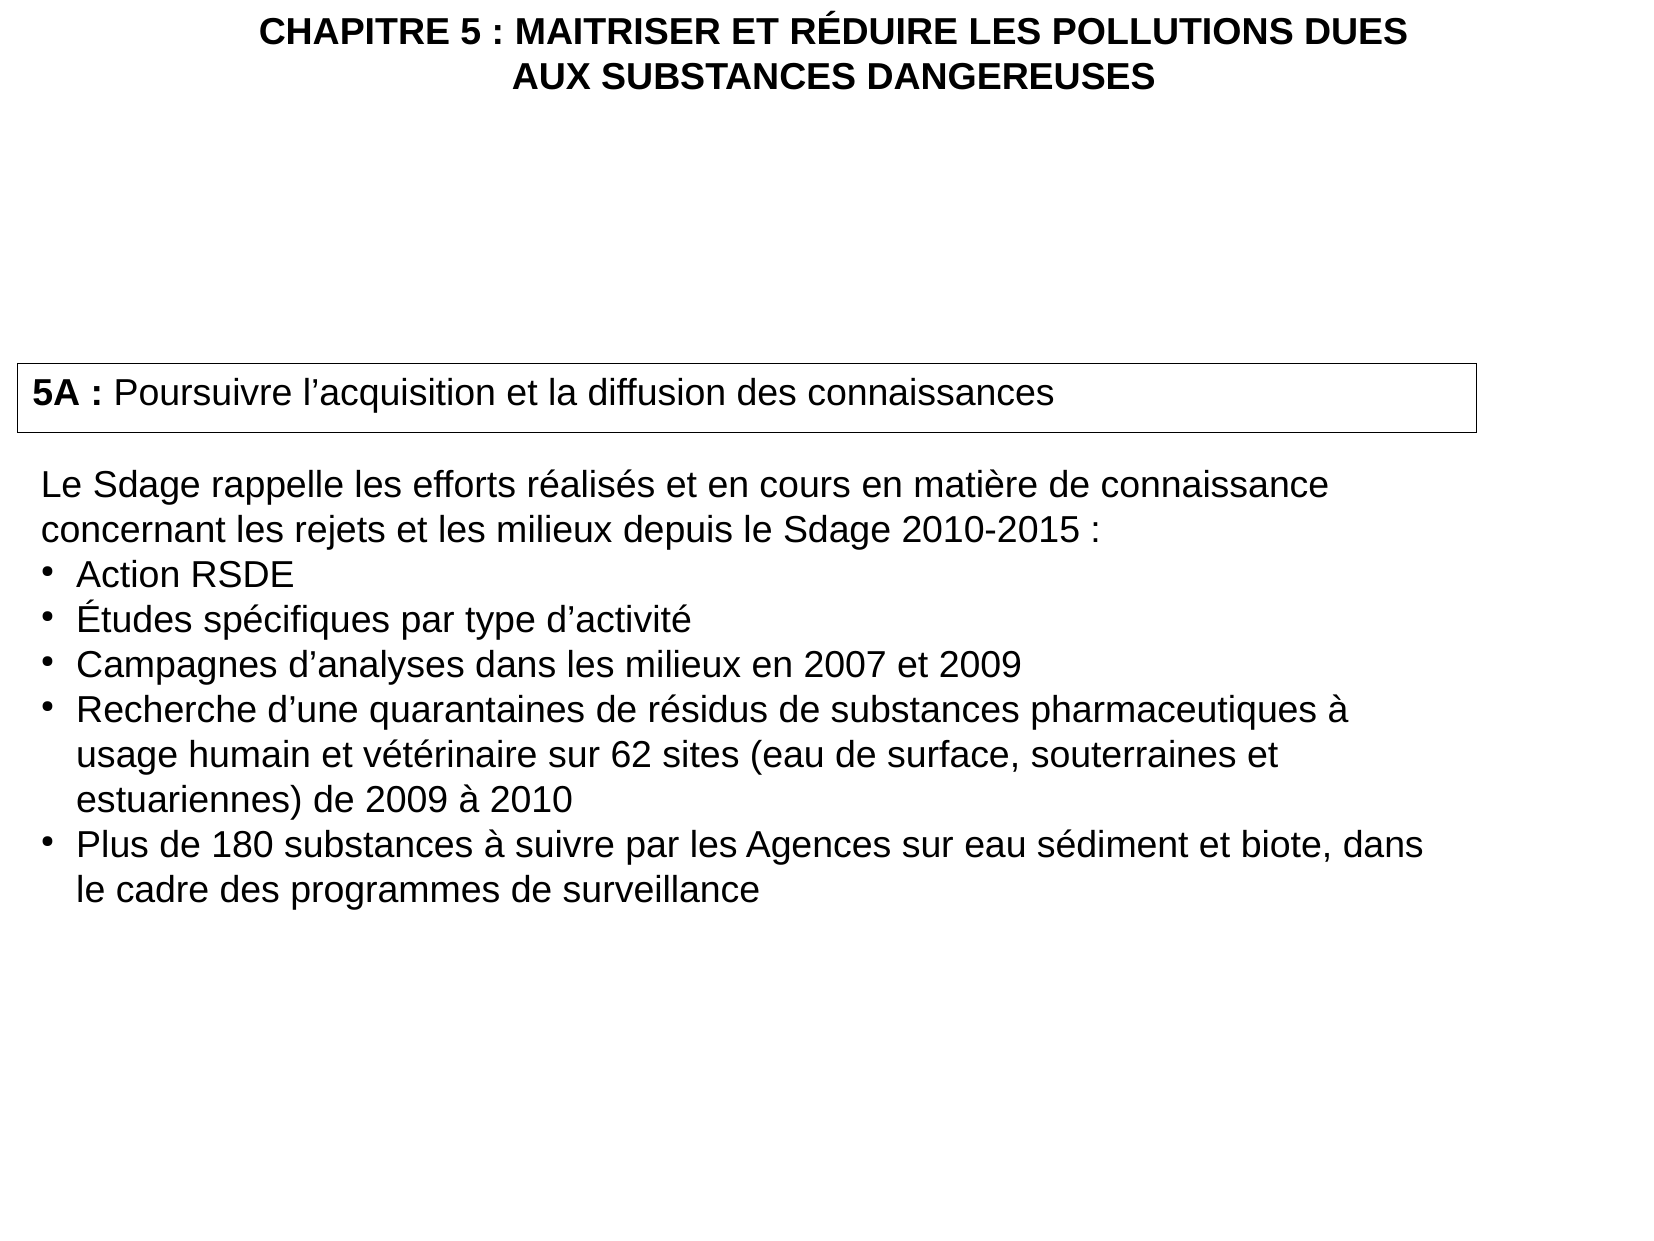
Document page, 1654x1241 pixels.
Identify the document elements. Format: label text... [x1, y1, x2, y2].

text_box CHAPITRE 5 : MAITRISER ET RÉDUIRE LES POLLUTIONS DUES AUX SUBSTANCES DANGEREUSES [237, 0, 1431, 105]
text_box Le Sdage rappelle les efforts réalisés et en cours en matière de connaissance concernant les rejets et les milieux depuis le Sdage 2010-2015 : Action RSDE Études spécifiques par type d’activité Campagnes d’analyses dans les milieux en 2007 et 2009 Recherche d’une quarantaines de résidus de substances pharmaceutiques à usage humain et vétérinaire sur 62 sites (eau de surface, souterraines et estuariennes) de 2009 à 2010 Plus de 180 substances à suivre par les Agences sur eau sédiment et biote, dans le cadre des programmes de surveillance [26, 452, 1463, 558]
table_header 5A : Poursuivre l’acquisition et la diffusion des connaissances [18, 364, 1476, 432]
